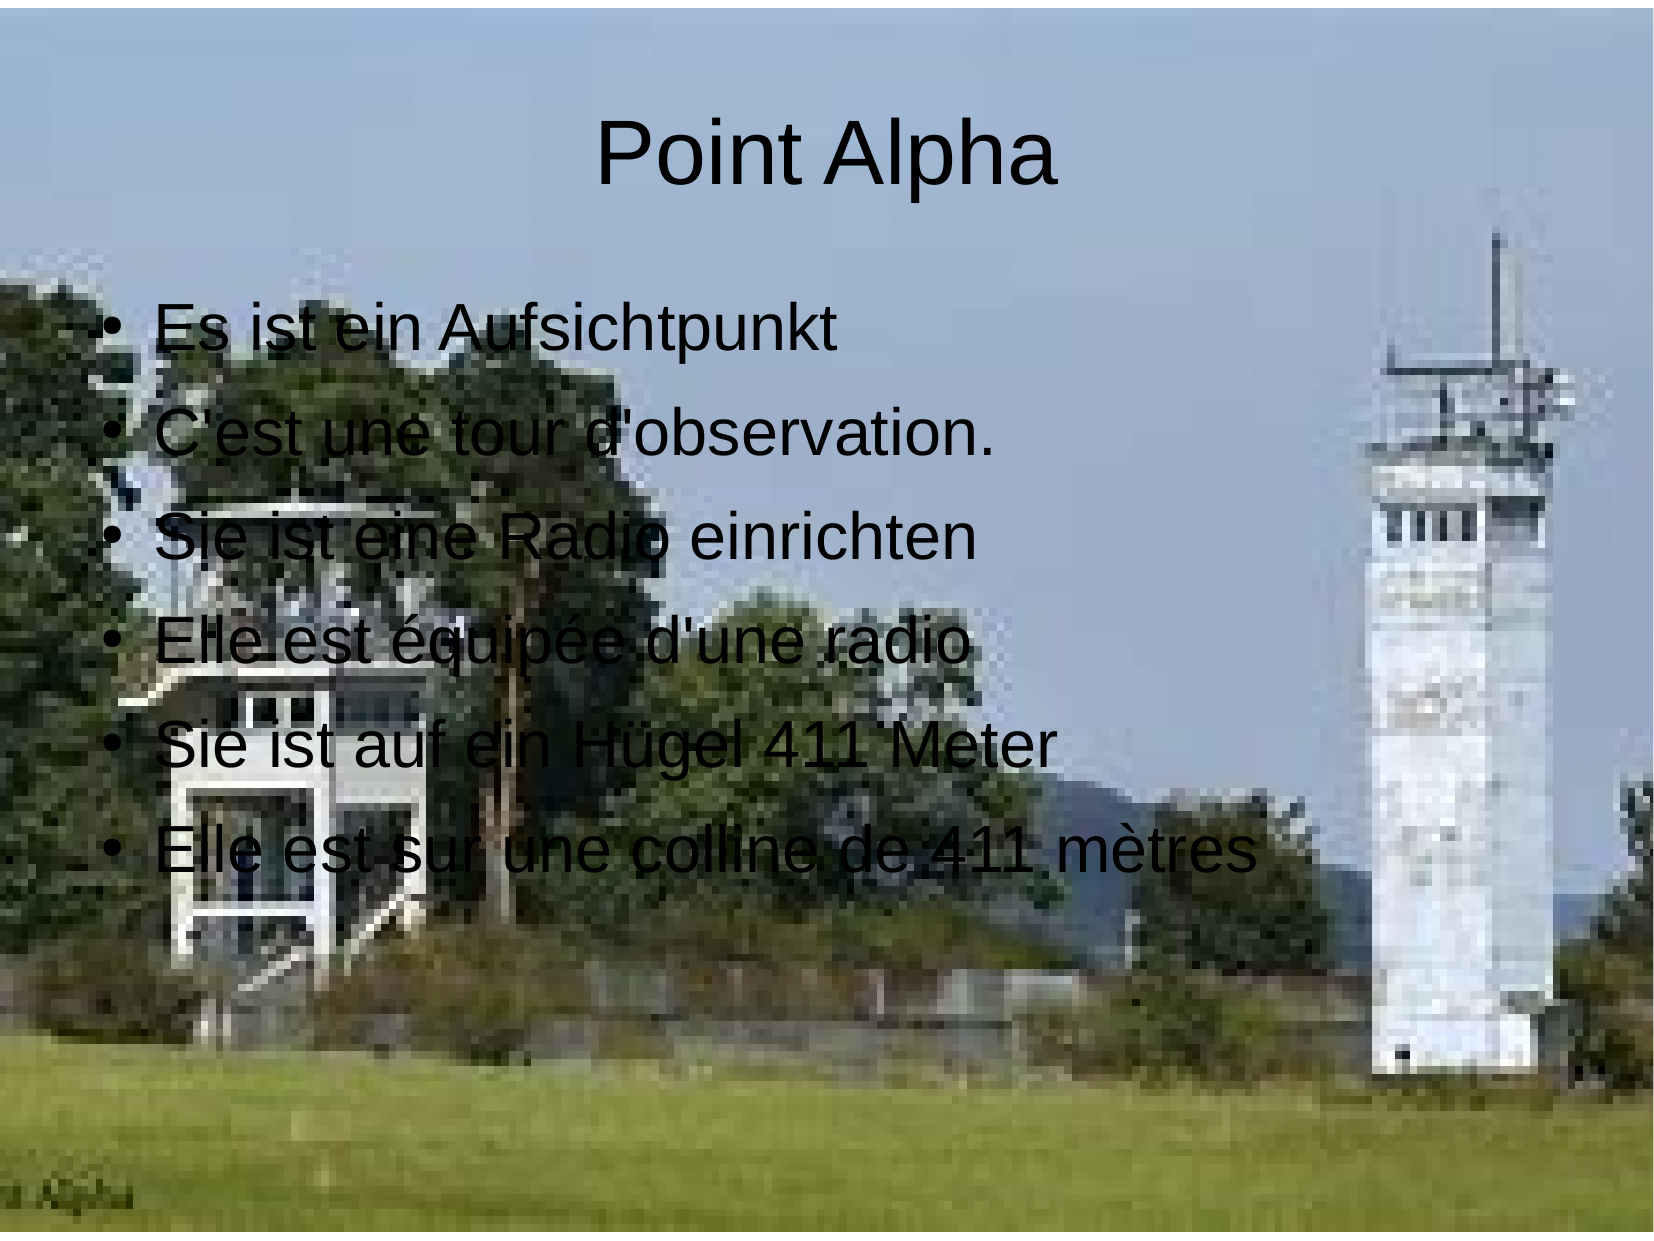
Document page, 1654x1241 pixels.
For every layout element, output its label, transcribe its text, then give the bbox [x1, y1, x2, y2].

picture [0, 8, 1654, 1232]
title Point Alpha [82, 49, 1571, 257]
list Es ist ein Aufsichtpunkt C'est une tour d'observation. Sie ist eine Radio einrichten Elle est équipée d'une radio Sie ist auf ein Hügel 411 Meter Elle est sur une colline de 411 mètres [82, 290, 1571, 1010]
